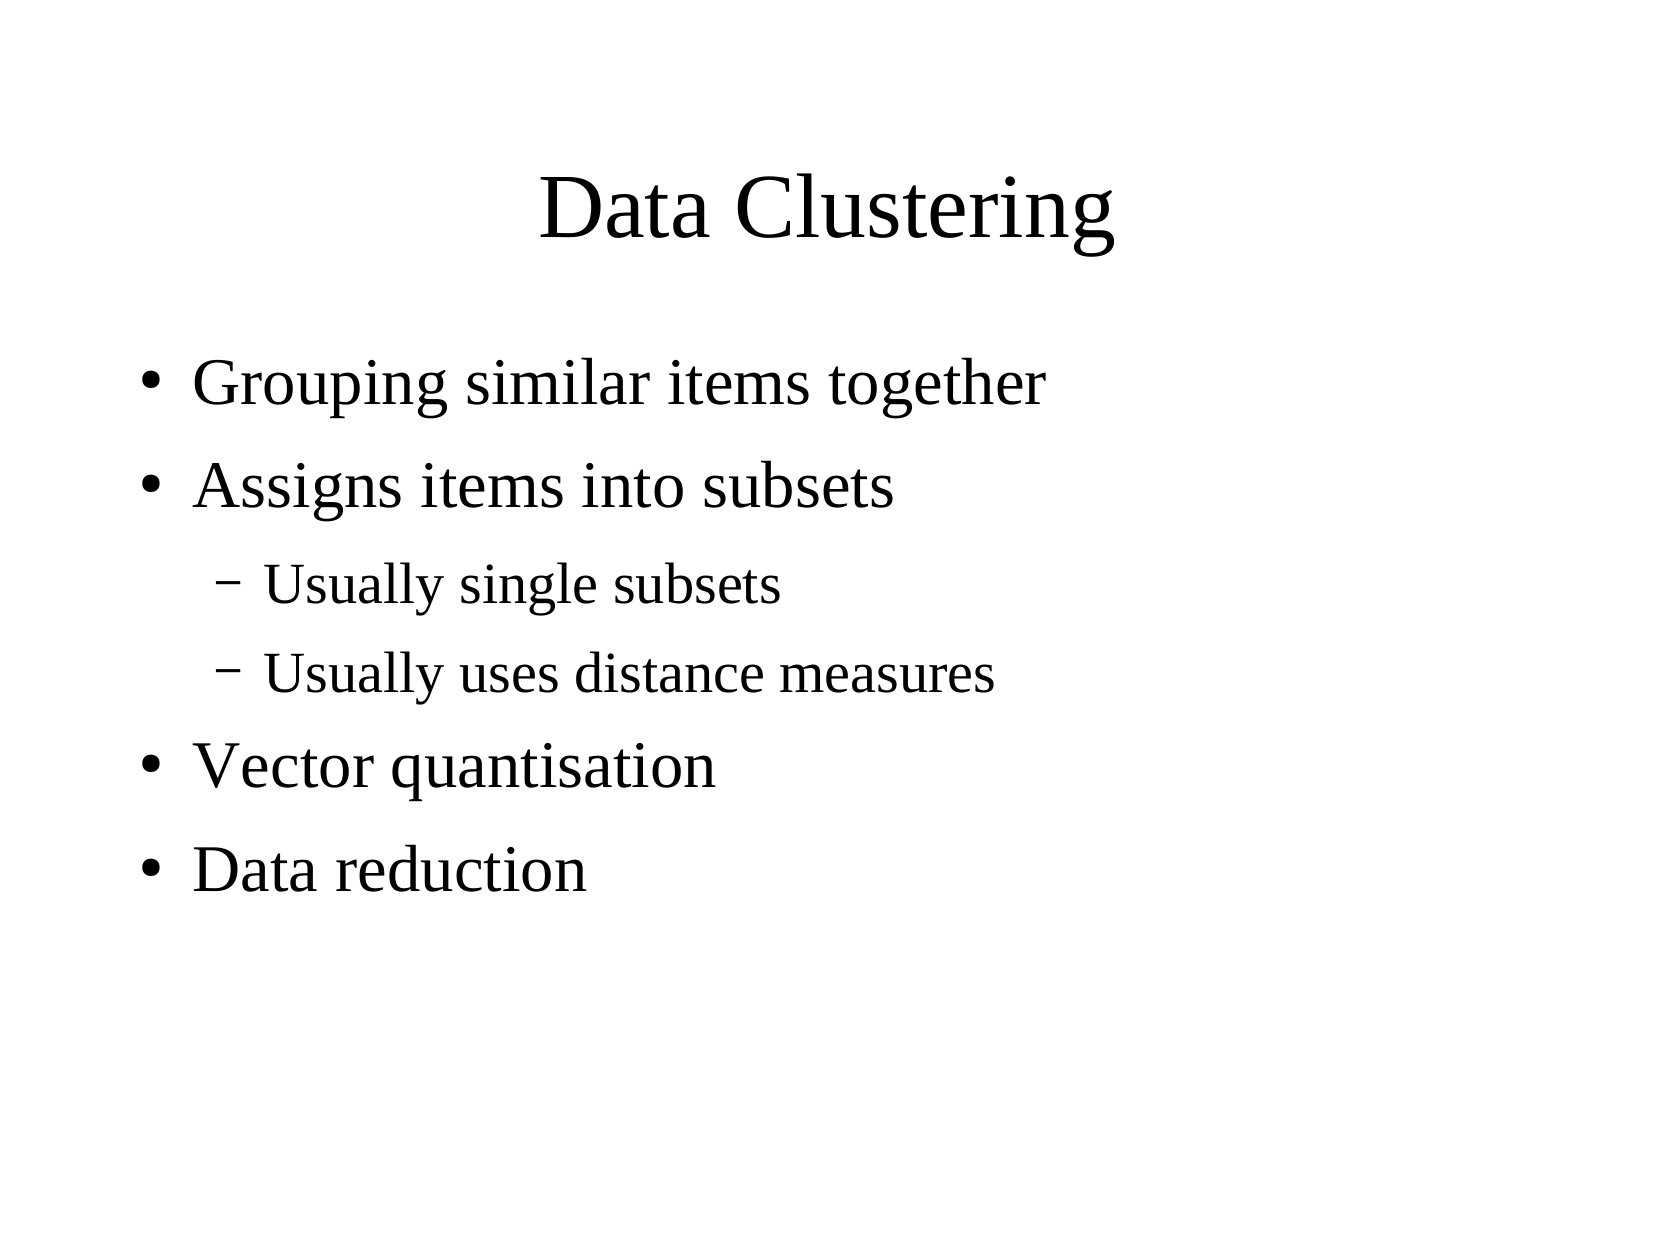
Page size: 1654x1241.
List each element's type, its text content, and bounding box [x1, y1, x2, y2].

list Grouping similar items together Assigns items into subsets Usually single subsets Usually uses distance measures Vector quantisation Data reduction [121, 344, 1534, 1127]
title Data Clustering [121, 102, 1534, 311]
